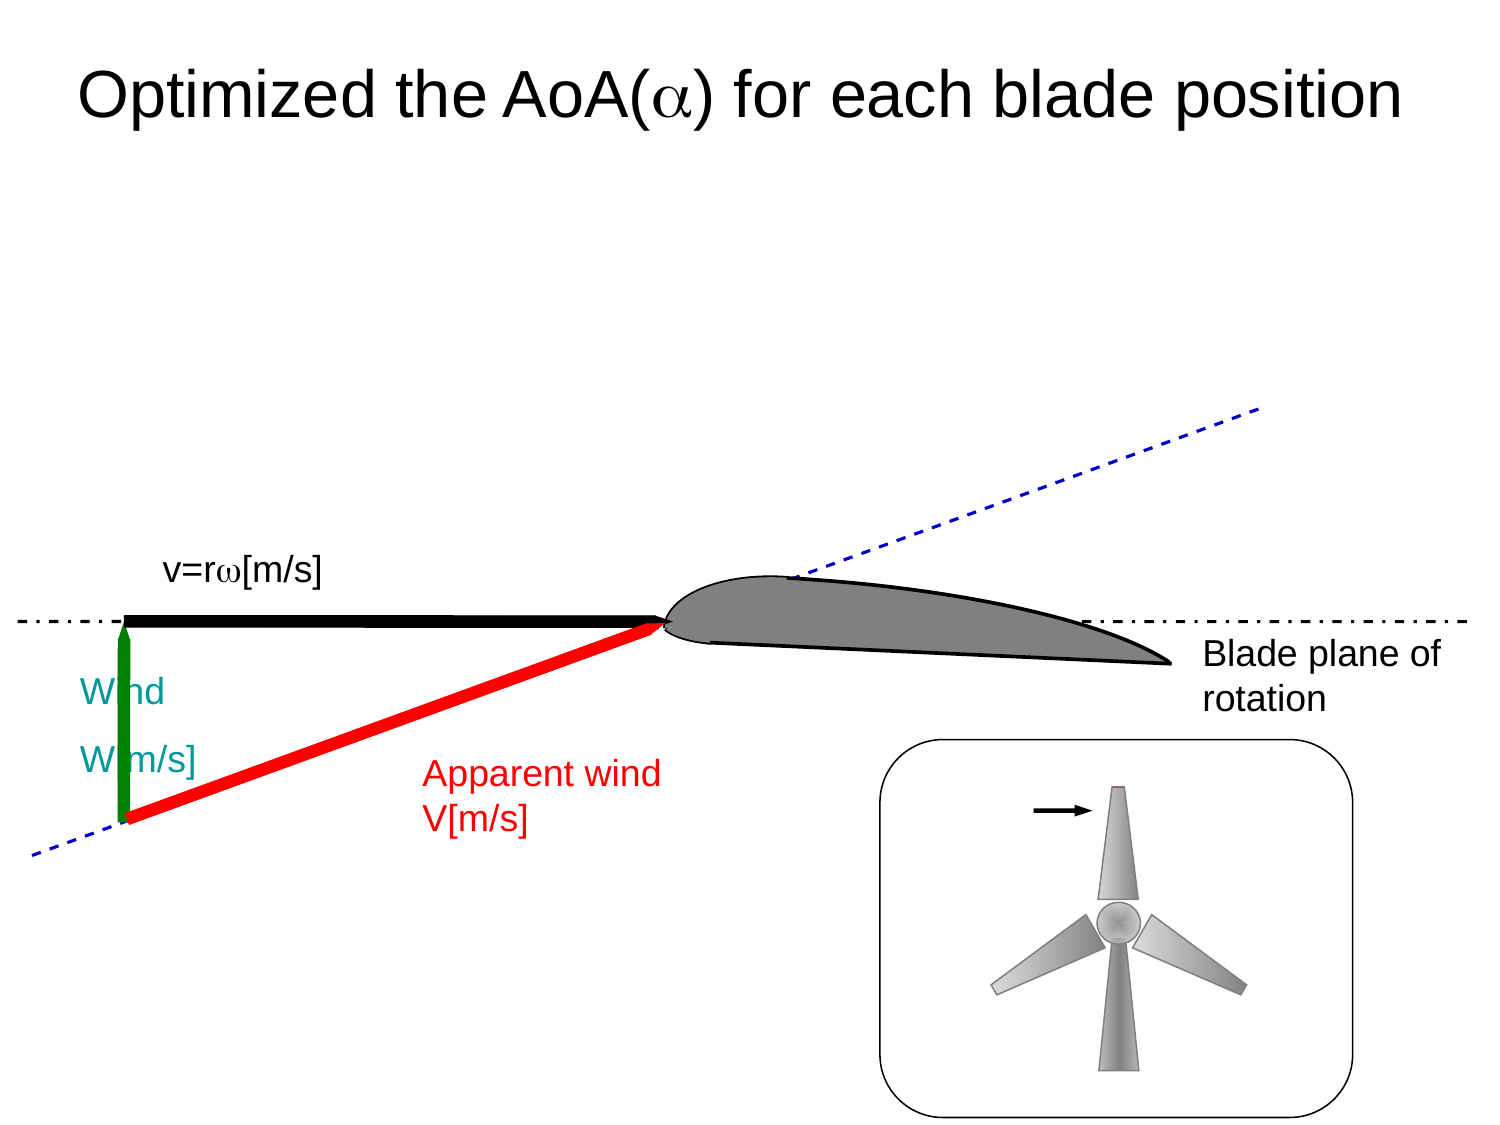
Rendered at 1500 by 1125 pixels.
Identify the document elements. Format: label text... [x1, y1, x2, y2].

text_box [879, 739, 1353, 1118]
text_box Apparent wind V[m/s] [407, 741, 925, 848]
text_box v=rw[m/s] [147, 537, 609, 598]
text_box Wind W[m/s] [131, 659, 231, 787]
text_box Blade plane of rotation [1187, 621, 1500, 728]
text_box Optimized the AoA(a) for each blade position [0, 0, 1500, 185]
text_box Wind W[m/s] [64, 659, 117, 787]
text_box [664, 577, 1162, 661]
